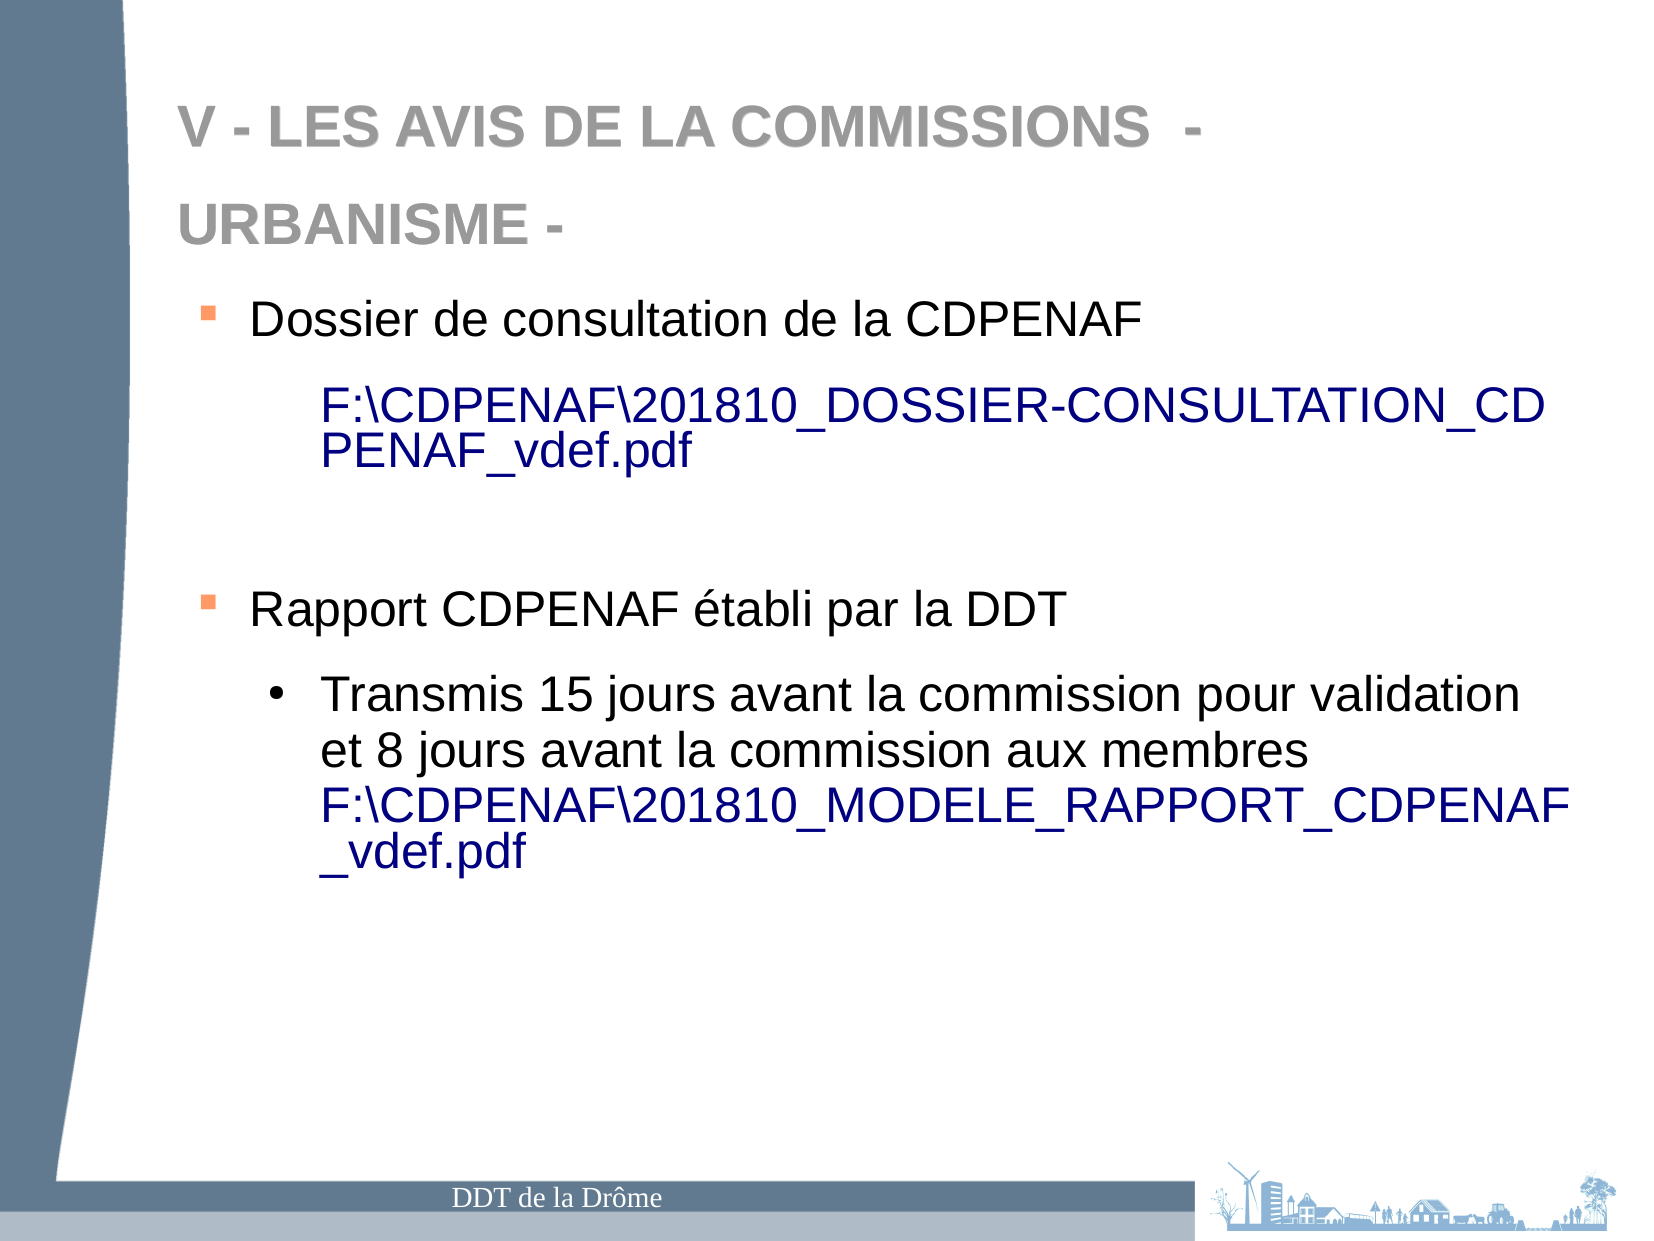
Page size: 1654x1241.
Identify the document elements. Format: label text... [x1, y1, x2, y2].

list Dossier de consultation de la CDPENAF F:\CDPENAF\201810_DOSSIER-CONSULTATION_CDPENAF_vdef.pdf Rapport CDPENAF établi par la DDT Transmis 15 jours avant la commission pour validation et 8 jours avant la commission aux membresF:\CDPENAF\201810_MODELE_RAPPORT_CDPENAF_vdef.pdf [179, 291, 1577, 1174]
text_box V - LES AVIS DE LA COMMISSIONS - URBANISME - [177, 59, 1477, 259]
